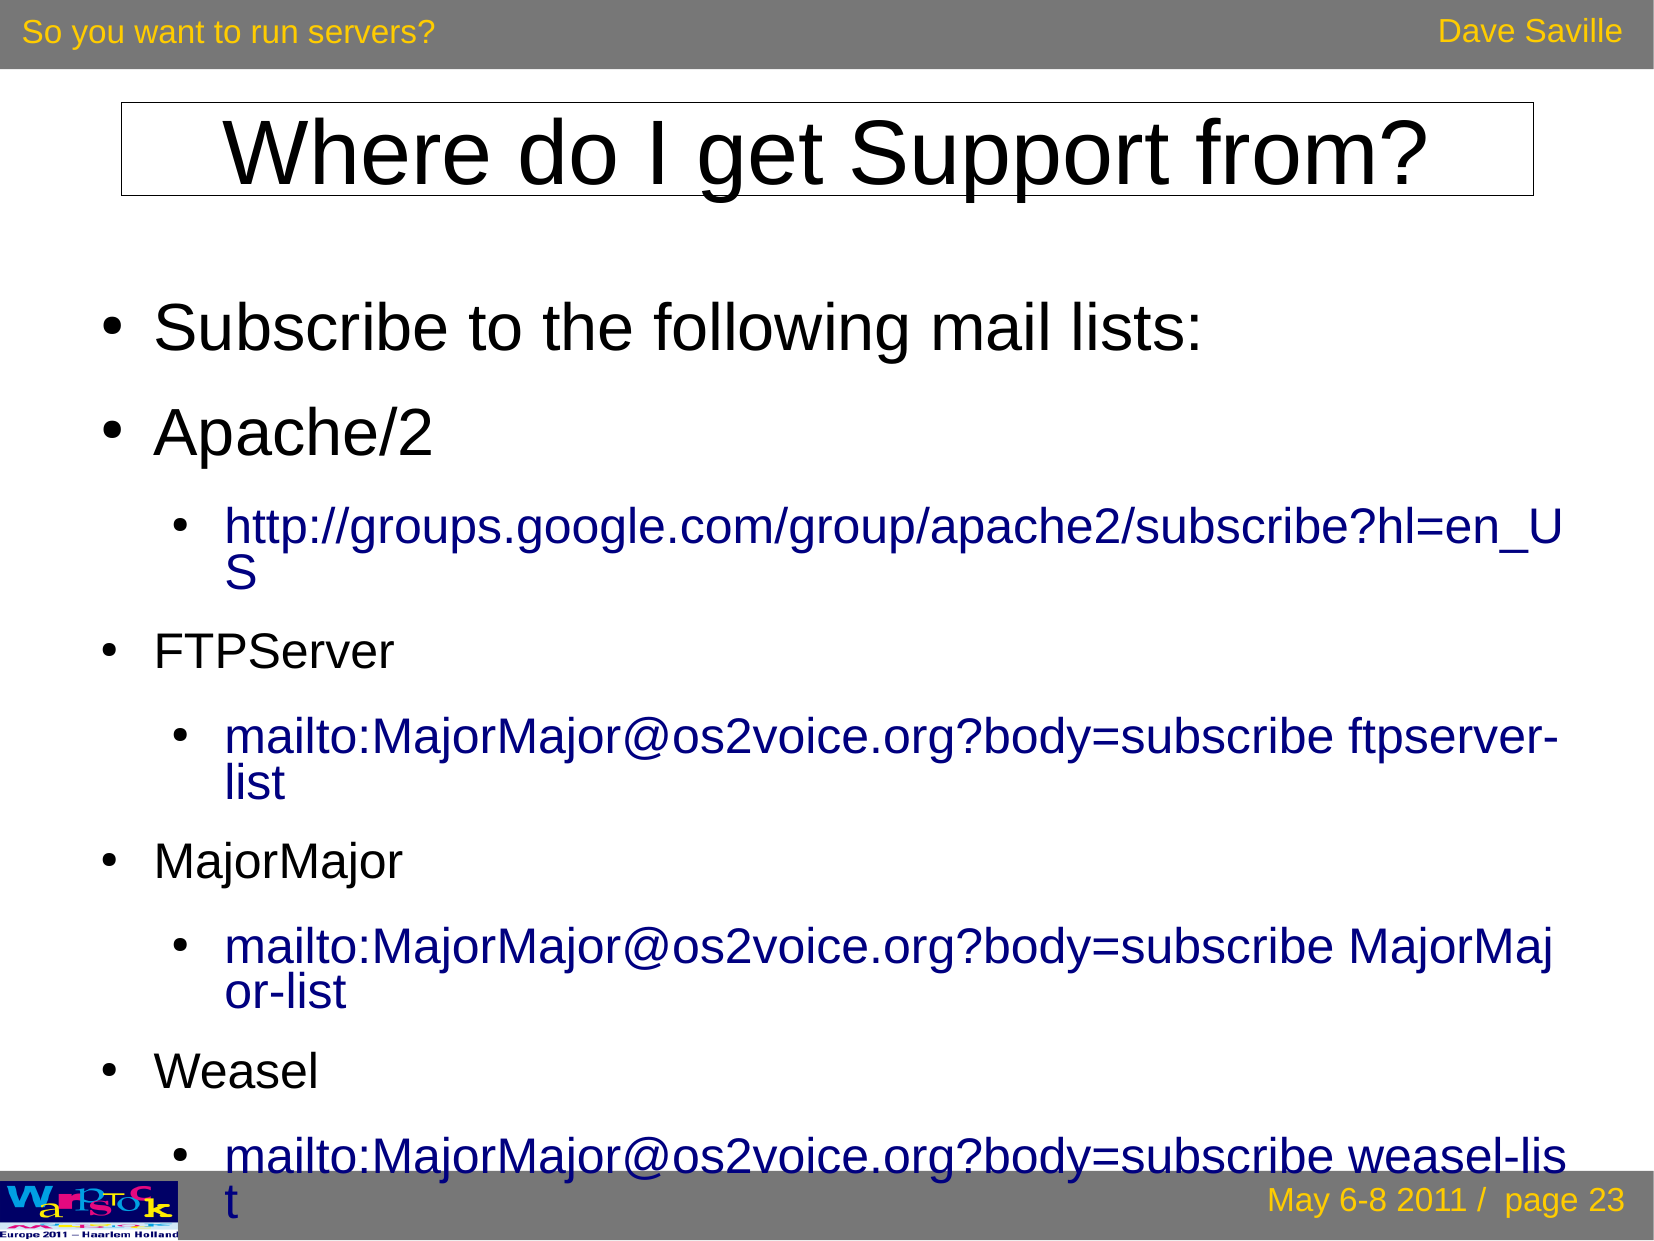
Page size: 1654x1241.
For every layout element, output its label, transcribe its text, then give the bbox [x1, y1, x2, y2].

title Where do I get Support from? [82, 56, 1571, 250]
list Subscribe to the following mail lists: Apache/2 http://groups.google.com/group/apache2/subscribe?hl=en_US FTPServer mailto:MajorMajor@os2voice.org?body=subscribe ftpserver-list MajorMajor mailto:MajorMajor@os2voice.org?body=subscribe MajorMajor-list Weasel mailto:MajorMajor@os2voice.org?body=subscribe weasel-list [82, 290, 1571, 1109]
picture [0, 1181, 178, 1241]
